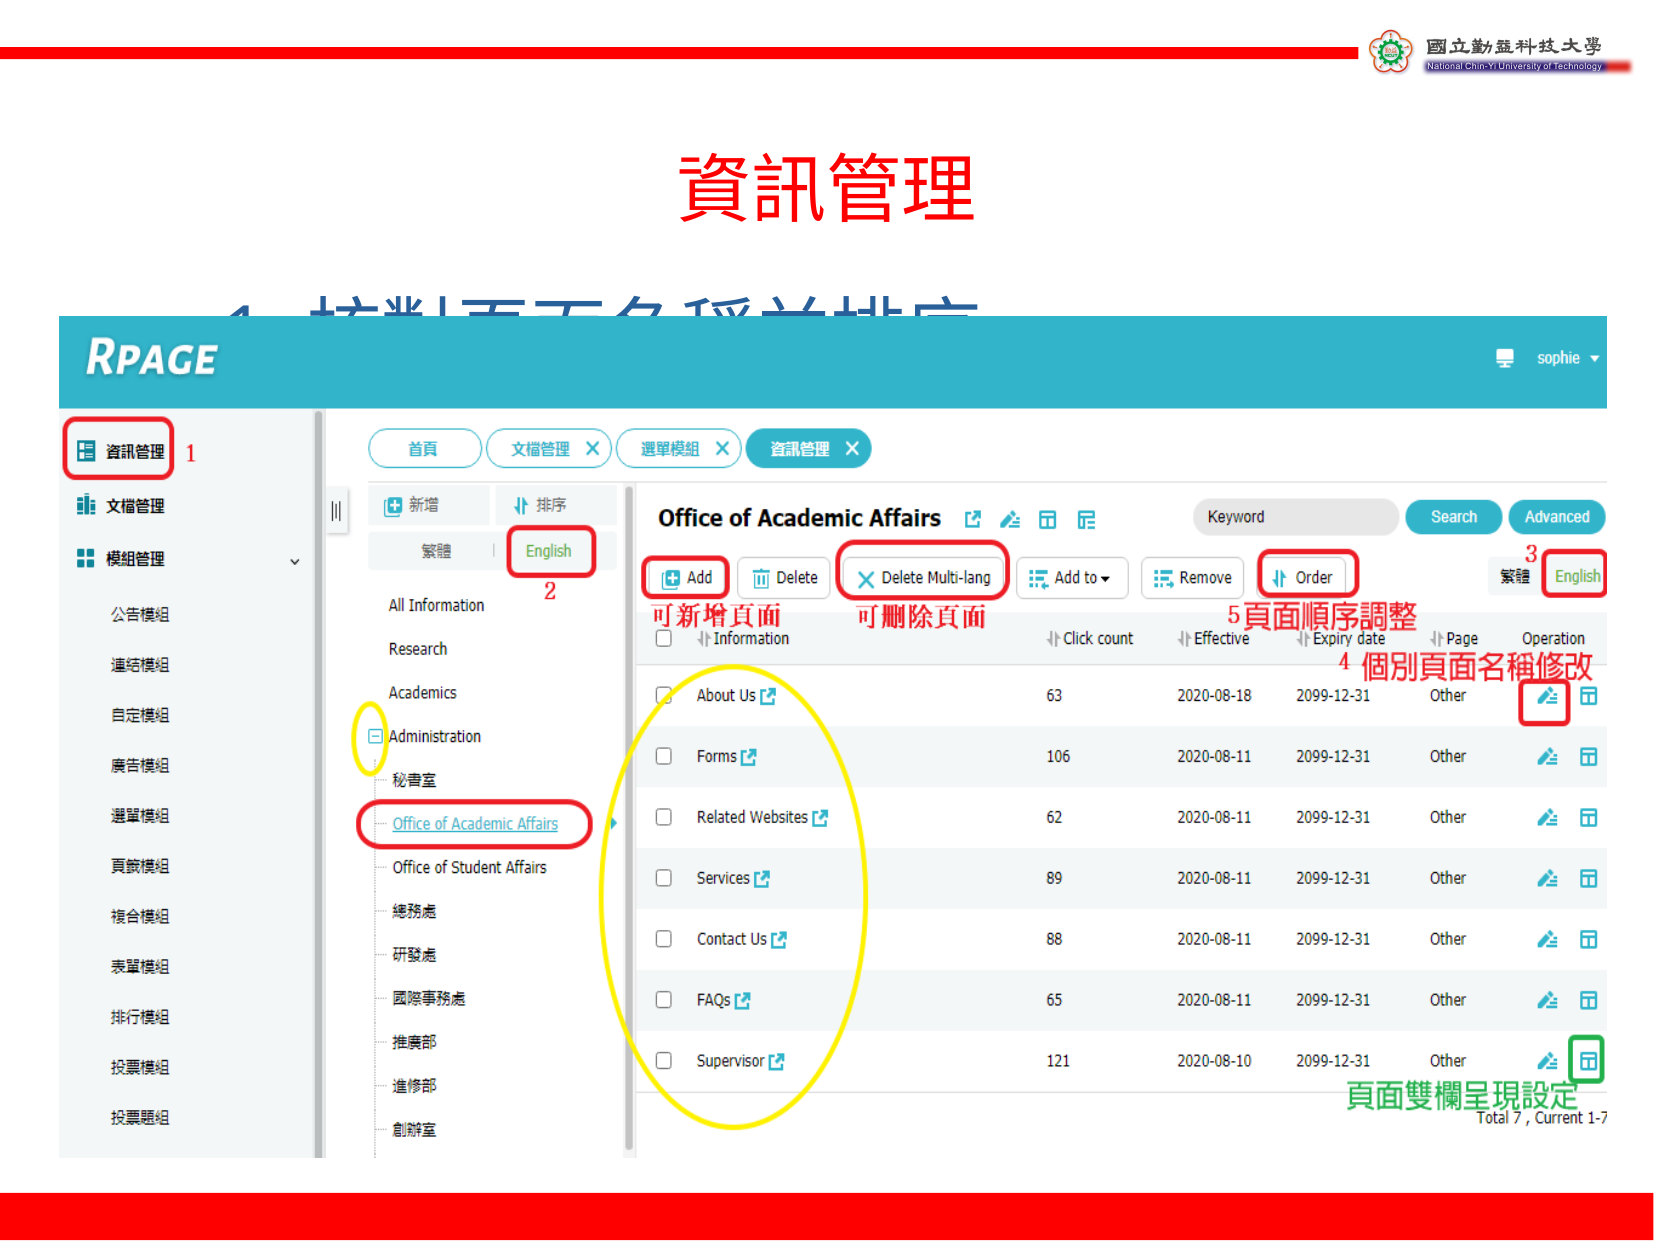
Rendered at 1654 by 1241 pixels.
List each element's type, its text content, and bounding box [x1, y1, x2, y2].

picture [59, 316, 1607, 1158]
subtitle 資訊管理 1.核對頁面名稱並排序(行政單位7頁面) [82, 129, 1571, 316]
picture [1368, 29, 1636, 77]
